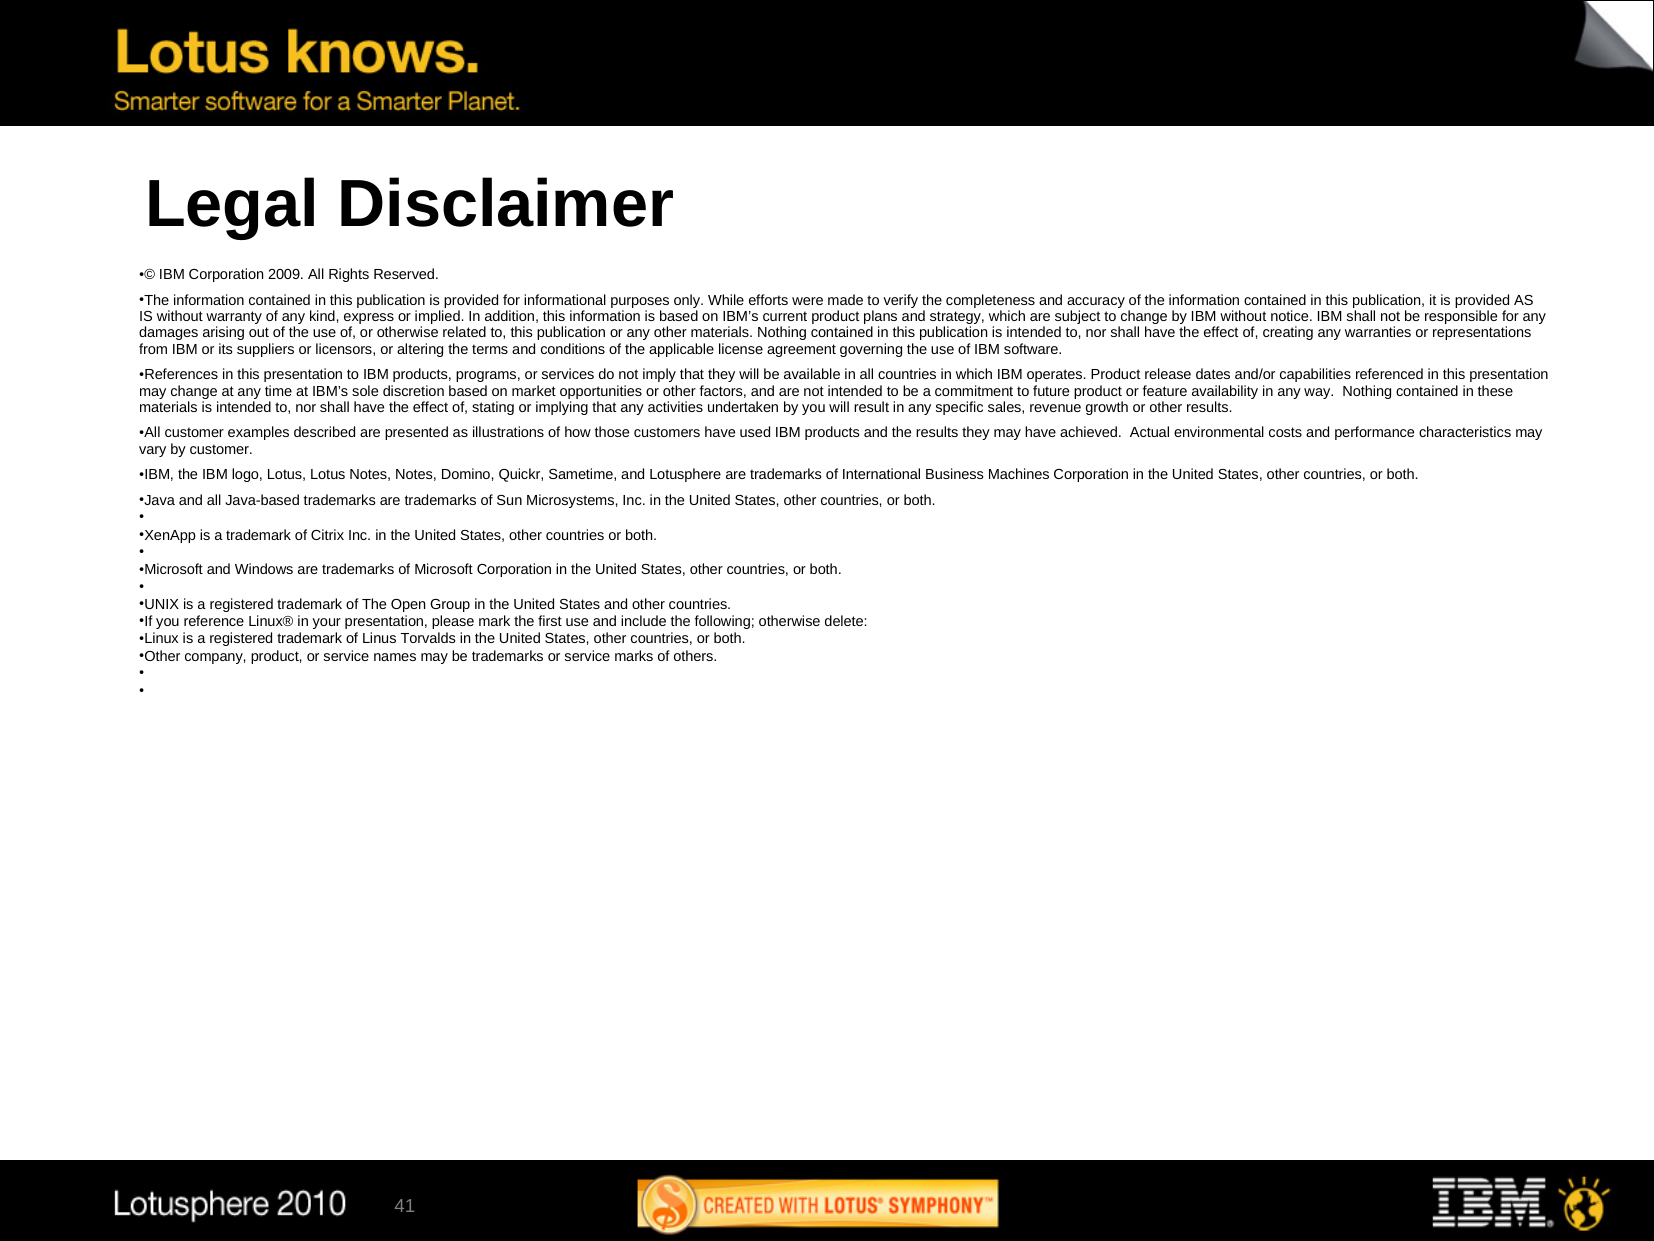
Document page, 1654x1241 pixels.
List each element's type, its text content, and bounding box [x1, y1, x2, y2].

list © IBM Corporation 2009. All Rights Reserved. The information contained in this publication is provided for informational purposes only. While efforts were made to verify the completeness and accuracy of the information contained in this publication, it is provided AS IS without warranty of any kind, express or implied. In addition, this information is based on IBM’s current product plans and strategy, which are subject to change by IBM without notice. IBM shall not be responsible for any damages arising out of the use of, or otherwise related to, this publication or any other materials. Nothing contained in this publication is intended to, nor shall have the effect of, creating any warranties or representations from IBM or its suppliers or licensors, or altering the terms and conditions of the applicable license agreement governing the use of IBM software. References in this presentation to IBM products, programs, or services do not imply that they will be available in all countries in which IBM operates. Product release dates and/or capabilities referenced in this presentation may change at any time at IBM’s sole discretion based on market opportunities or other factors, and are not intended to be a commitment to future product or feature availability in any way. Nothing contained in these materials is intended to, nor shall have the effect of, stating or implying that any activities undertaken by you will result in any specific sales, revenue growth or other results. All customer examples described are presented as illustrations of how those customers have used IBM products and the results they may have achieved. Actual environmental costs and performance characteristics may vary by customer. IBM, the IBM logo, Lotus, Lotus Notes, Notes, Domino, Quickr, Sametime, and Lotusphere are trademarks of International Business Machines Corporation in the United States, other countries, or both. Java and all Java-based trademarks are trademarks of Sun Microsystems, Inc. in the United States, other countries, or both. XenApp is a trademark of Citrix Inc. in the United States, other countries or both. Microsoft and Windows are trademarks of Microsoft Corporation in the United States, other countries, or both. UNIX is a registered trademark of The Open Group in the United States and other countries. If you reference Linux® in your presentation, please mark the first use and include the following; otherwise delete: Linux is a registered trademark of Linus Torvalds in the United States, other countries, or both. Other company, product, or service names may be trademarks or service marks of others. [139, 266, 1552, 1104]
picture [1, 1161, 1653, 1241]
title Legal Disclaimer [145, 144, 1513, 266]
picture [1, 1, 1653, 125]
